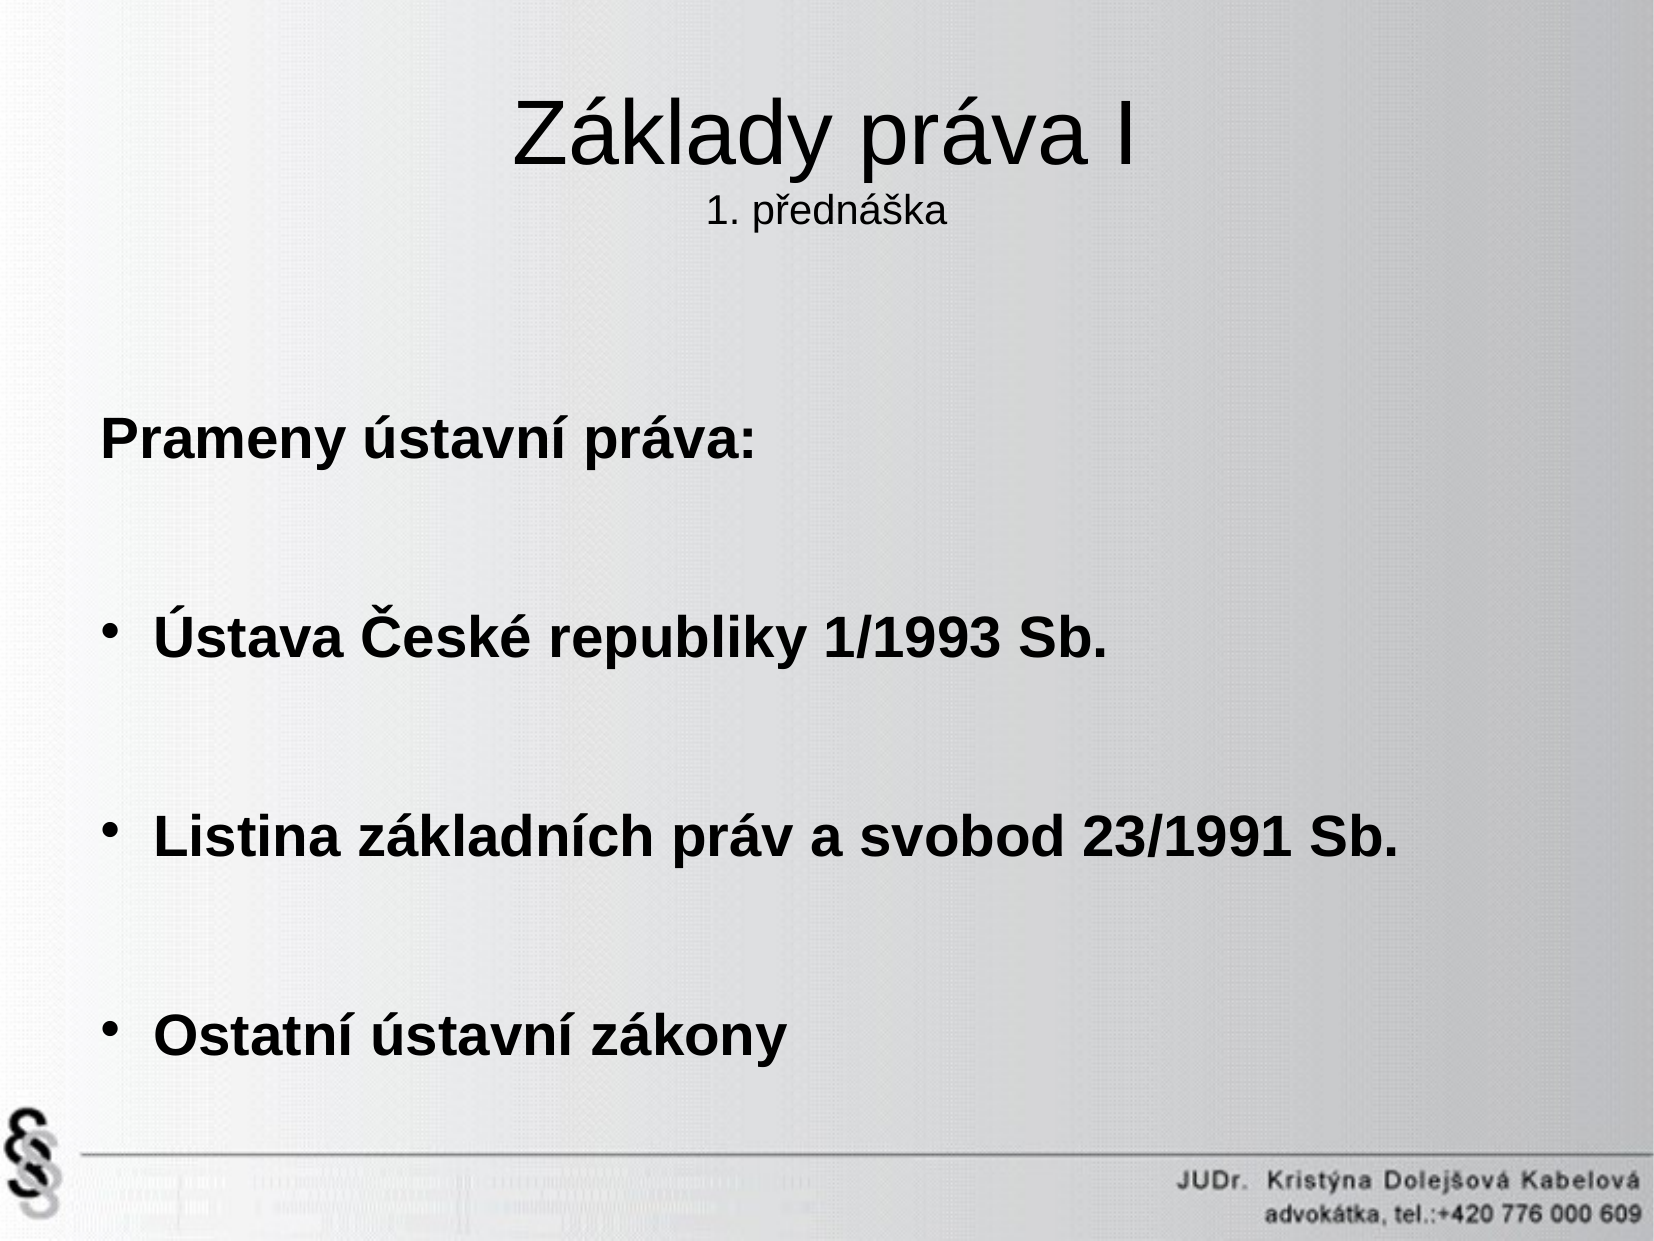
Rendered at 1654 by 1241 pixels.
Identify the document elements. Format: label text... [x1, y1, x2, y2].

text_box Prameny ústavní práva: Ústava České republiky 1/1993 Sb. Listina základních práv a svobod 23/1991 Sb. Ostatní ústavní zákony [82, 290, 1571, 1010]
text_box Základy práva I 1. přednáška [82, 49, 1571, 257]
picture [0, 0, 1654, 1241]
